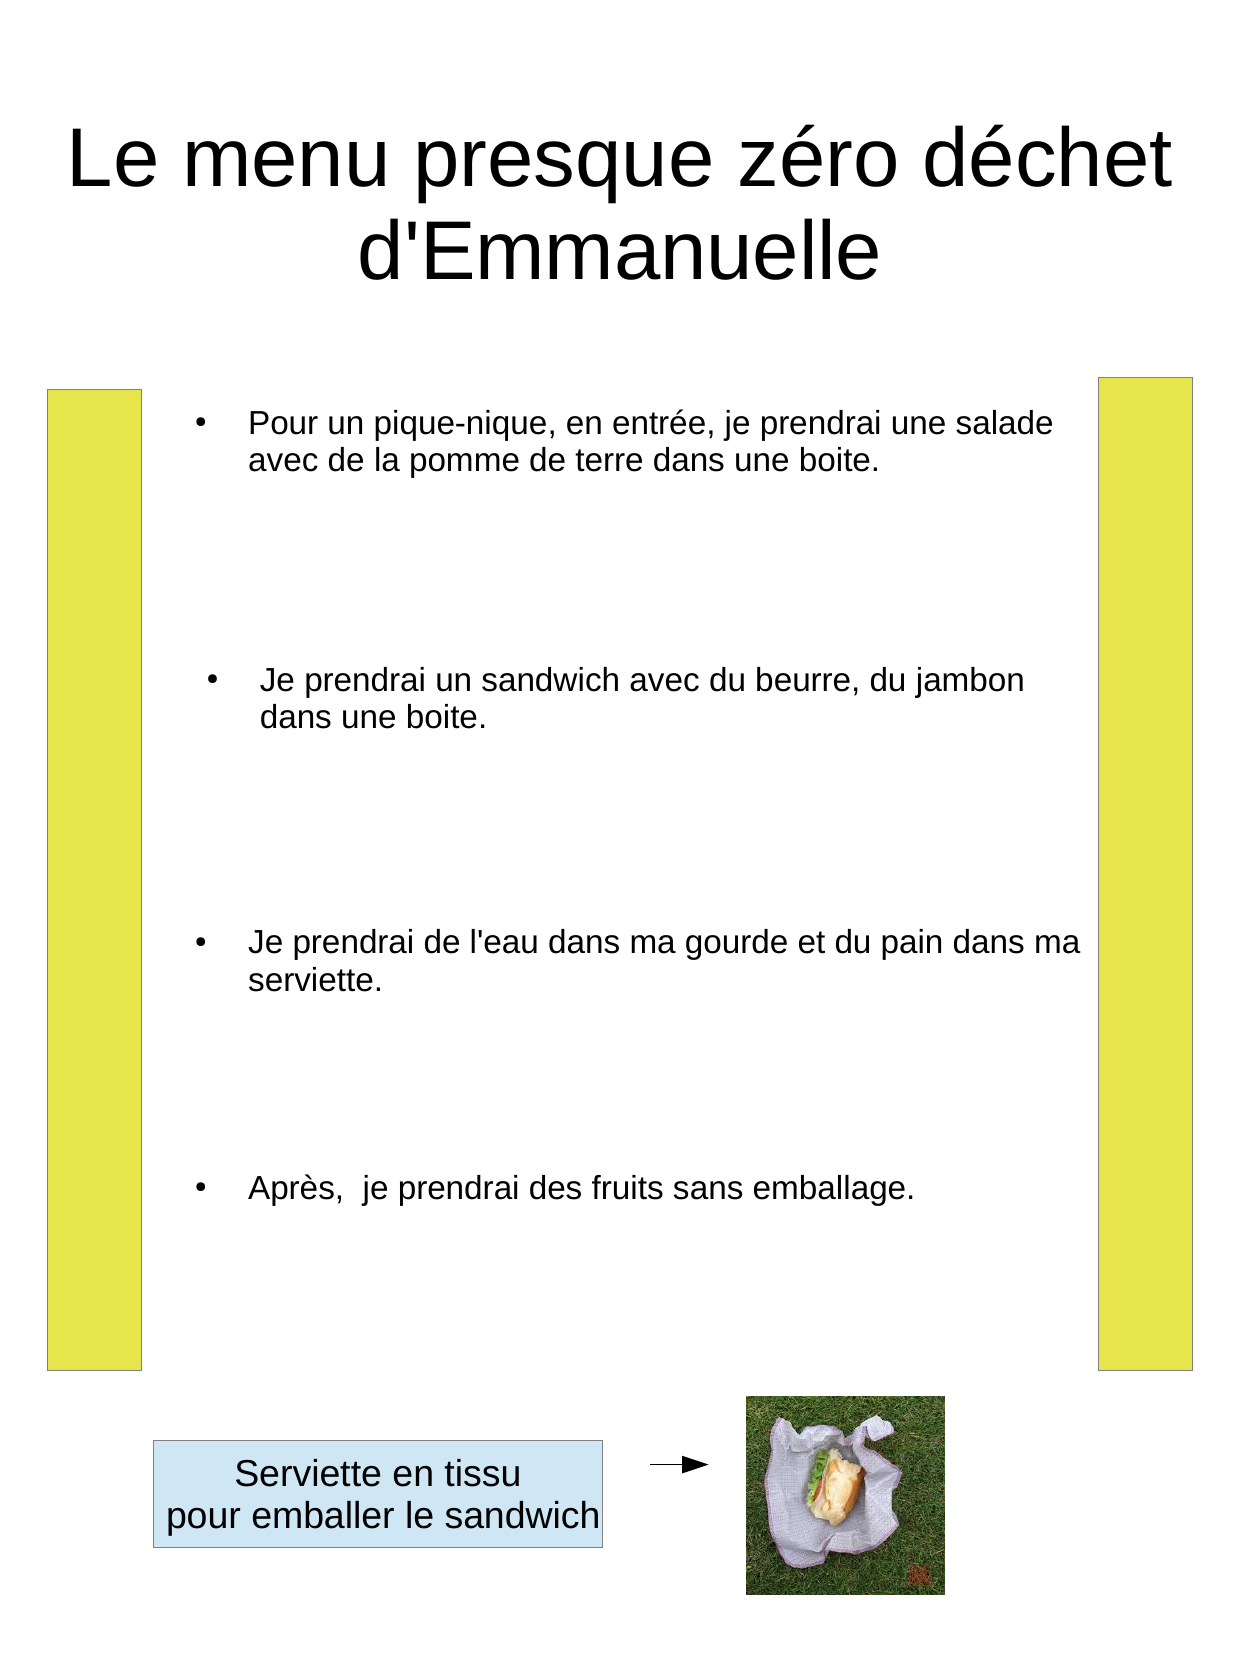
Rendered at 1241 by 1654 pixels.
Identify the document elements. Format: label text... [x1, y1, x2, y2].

picture [746, 1396, 945, 1595]
text_box [47, 389, 142, 1371]
list Après, je prendrai des fruits sans emballage. [177, 1169, 1087, 1368]
list Pour un pique-nique, en entrée, je prendrai une salade avec de la pomme de terre dans une boite. [177, 404, 1087, 603]
text_box [1098, 377, 1193, 1371]
text_box Serviette en tissu pour emballer le sandwich [153, 1440, 603, 1548]
list Je prendrai un sandwich avec du beurre, du jambon dans une boite. [188, 661, 1098, 860]
list Je prendrai de l'eau dans ma gourde et du pain dans ma serviette. [177, 923, 1087, 1123]
title Le menu presque zéro déchet d'Emmanuelle [62, 65, 1179, 342]
